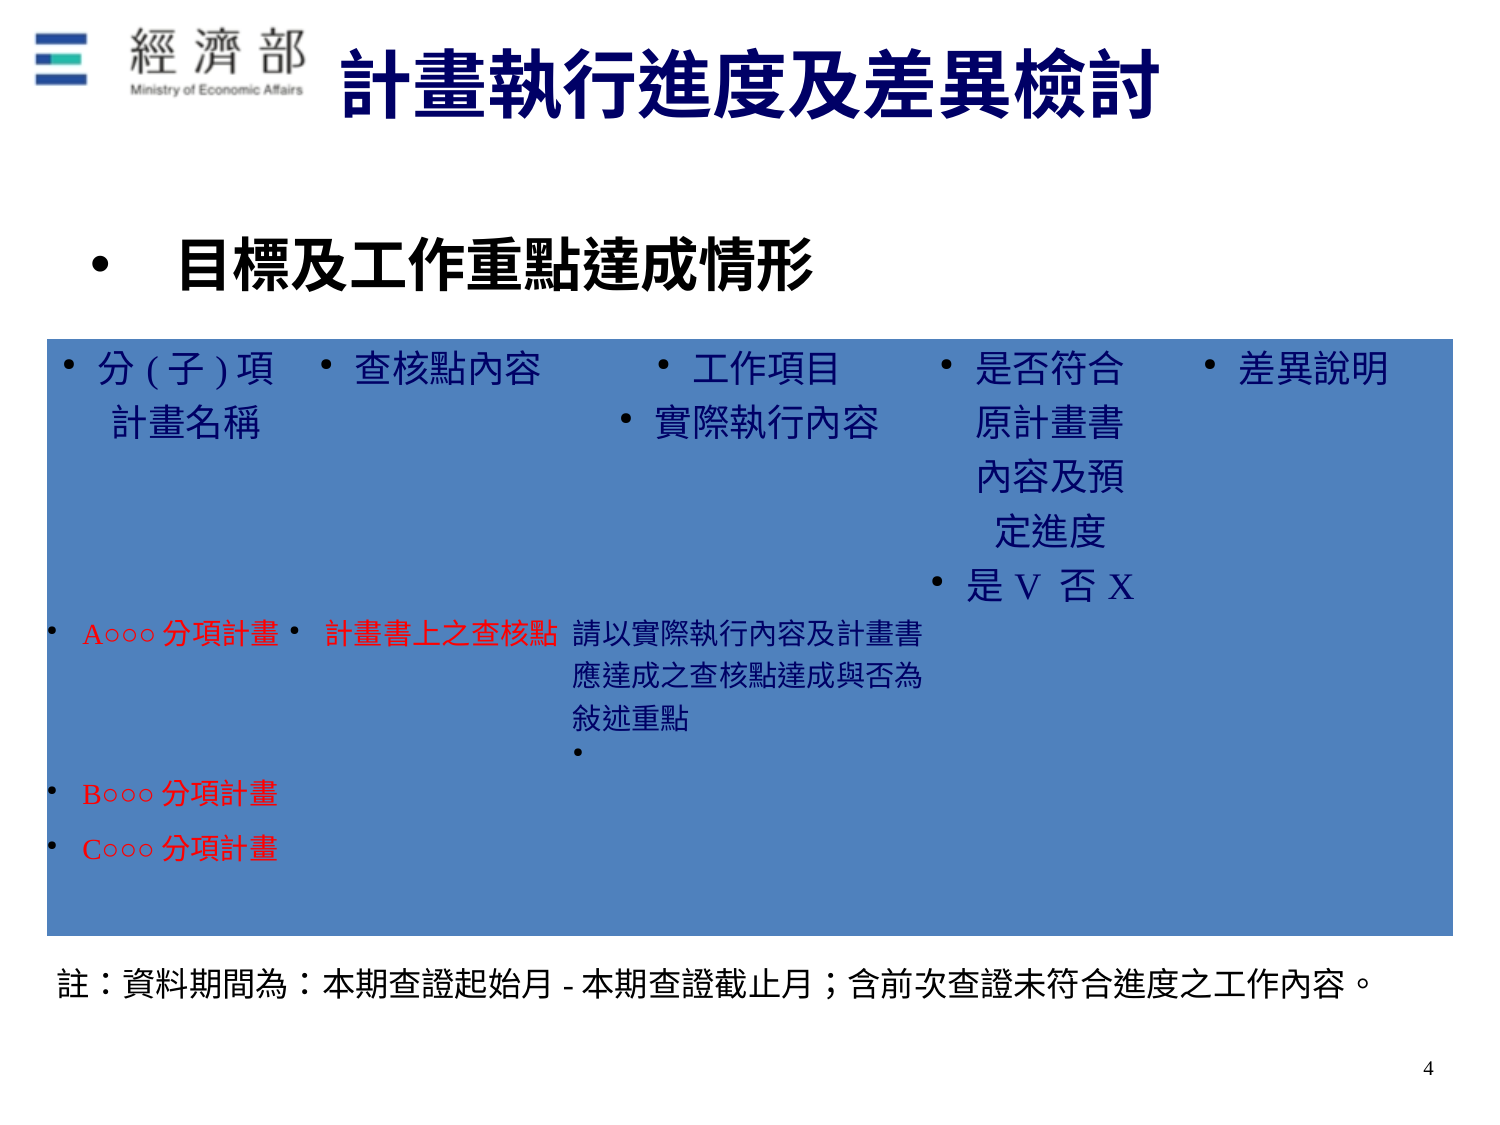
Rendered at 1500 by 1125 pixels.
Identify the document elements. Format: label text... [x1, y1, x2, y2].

table_cell [1139, 770, 1453, 825]
table_cell 計畫書上之查核點 [289, 610, 573, 770]
table_cell C○○○分項計畫 [47, 825, 289, 881]
table_cell [926, 825, 1139, 881]
table_cell [289, 825, 573, 881]
table_cell [1139, 881, 1453, 936]
table_header 是否符合原計畫書內容及預定進度 是V 否X [926, 339, 1139, 610]
list 目標及工作重點達成情形 [75, 228, 1426, 308]
table_cell A○○○分項計畫 [47, 610, 289, 770]
table_cell [289, 881, 573, 936]
table_cell [573, 881, 926, 936]
table_cell 請以實際執行內容及計畫書應達成之查核點達成與否為敍述重點 [573, 610, 926, 770]
table_cell [926, 610, 1139, 770]
text_box 註：資料期間為：本期查證起始月-本期查證截止月；含前次查證未符合進度之工作內容。 [41, 955, 1430, 1012]
table_cell B○○○分項計畫 [47, 770, 289, 825]
title 計畫執行進度及差異檢討 [75, 23, 1426, 143]
table_header 查核點內容 [289, 339, 573, 610]
table_cell [47, 881, 289, 936]
table_header 差異說明 [1139, 339, 1453, 610]
table_cell [926, 881, 1139, 936]
text_box [1408, 1046, 1500, 1125]
table_cell [289, 770, 573, 825]
table_cell [573, 825, 926, 881]
table_cell [1139, 825, 1453, 881]
table_header 分(子)項計畫名稱 [47, 339, 289, 610]
table_header 工作項目 實際執行內容 [573, 339, 926, 610]
table_cell [1139, 610, 1453, 770]
table_cell [926, 770, 1139, 825]
table_cell [573, 770, 926, 825]
